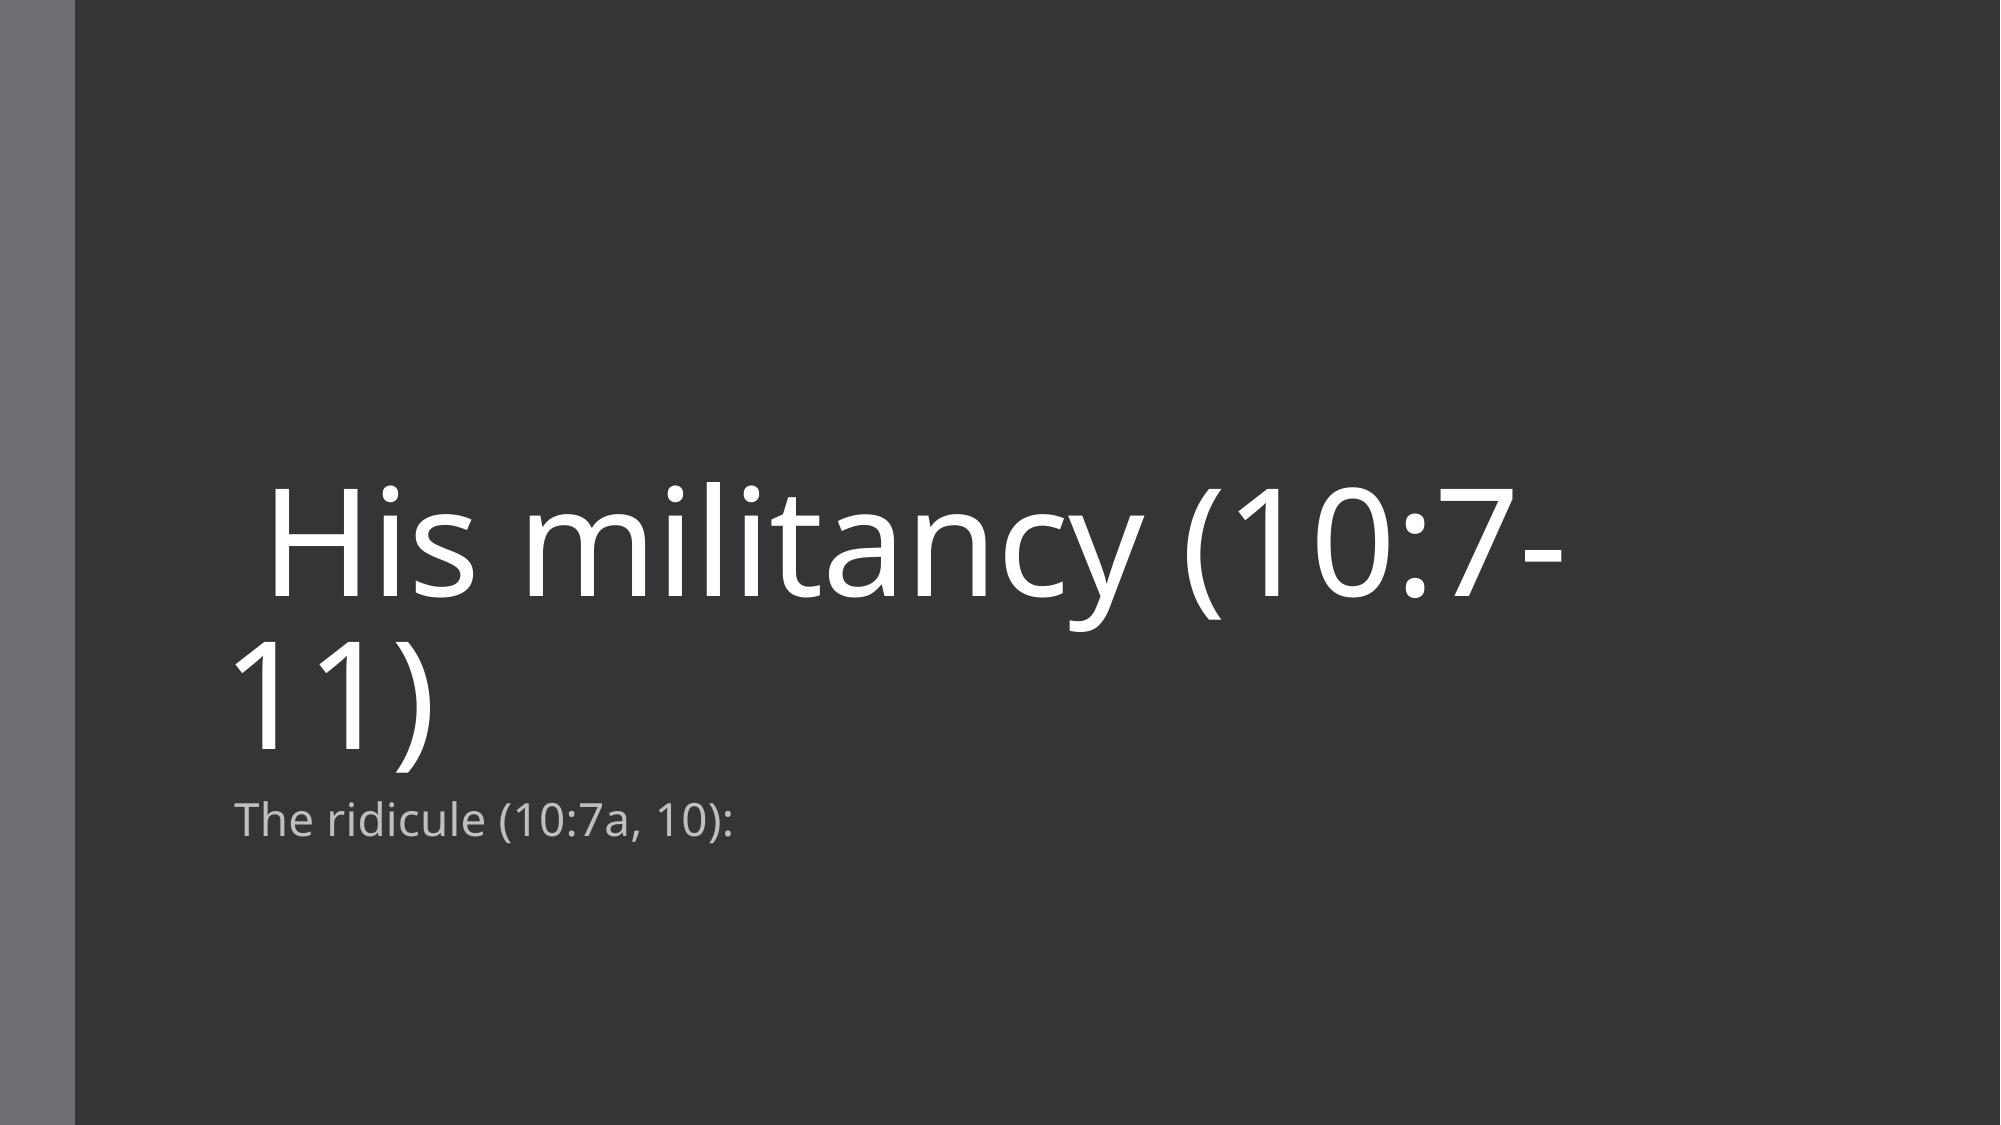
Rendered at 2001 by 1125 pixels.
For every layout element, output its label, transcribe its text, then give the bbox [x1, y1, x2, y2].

subtitle The ridicule (10:7a, 10): [206, 787, 1752, 1066]
title His militancy (10:7-11) [206, 124, 1752, 787]
